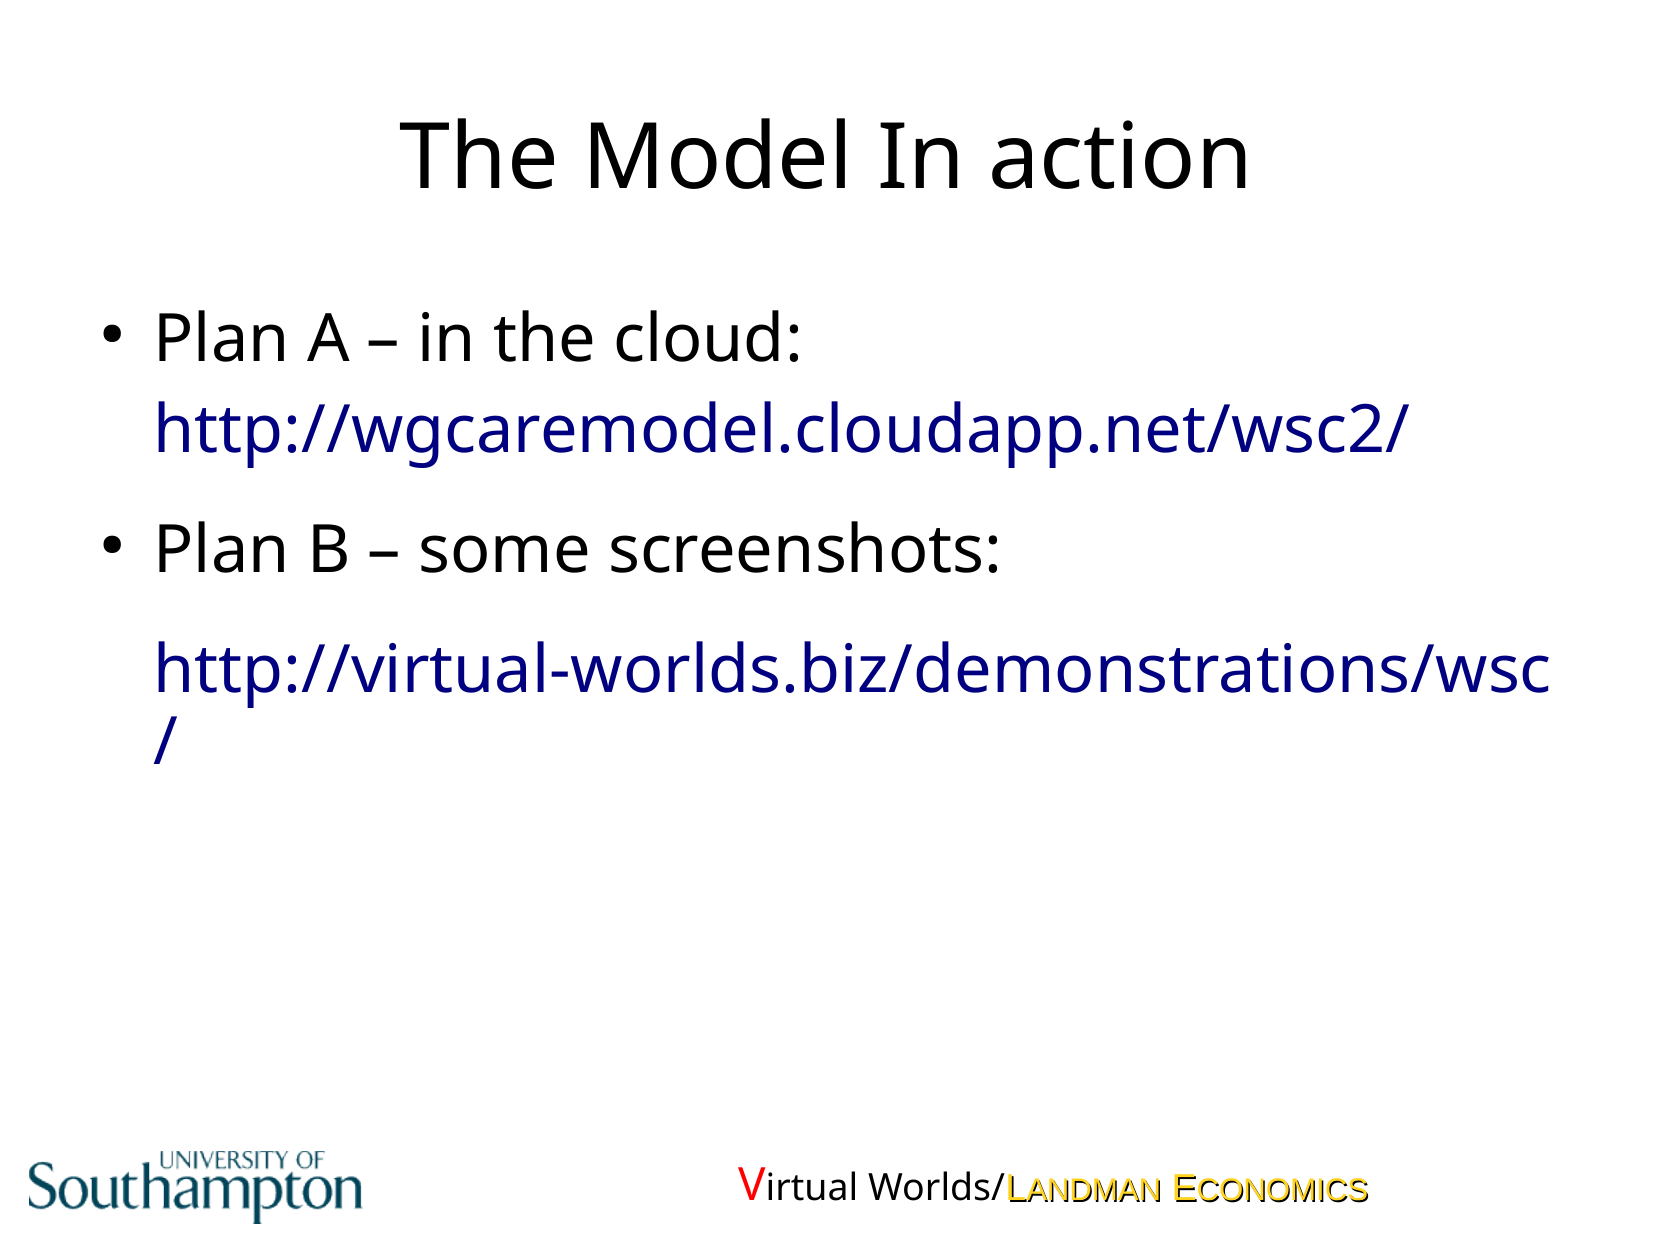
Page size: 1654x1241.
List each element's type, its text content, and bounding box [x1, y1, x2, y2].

picture [29, 1151, 363, 1224]
list Plan A – in the cloud: http://wgcaremodel.cloudapp.net/wsc2/ Plan B – some screenshots: http://virtual-worlds.biz/demonstrations/wsc/ [82, 290, 1571, 1010]
title The Model In action [82, 49, 1571, 257]
